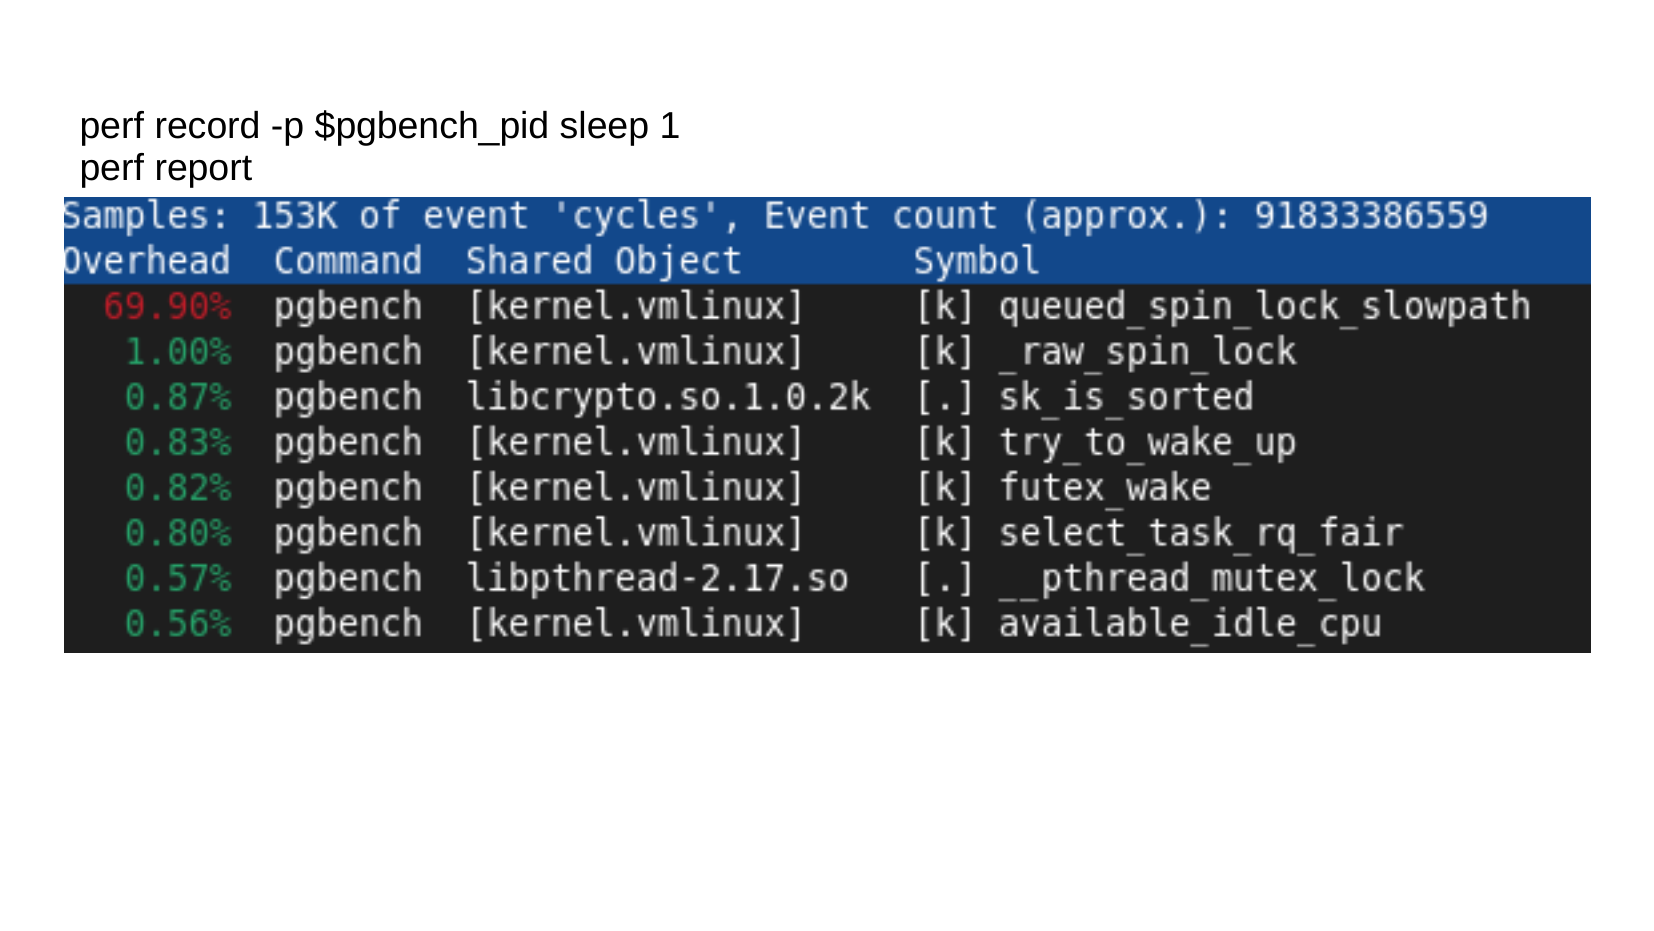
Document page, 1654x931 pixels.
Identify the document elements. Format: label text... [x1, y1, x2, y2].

text_box perf record -p $pgbench_pid sleep 1 perf report [64, 97, 1591, 196]
picture [64, 197, 1591, 653]
